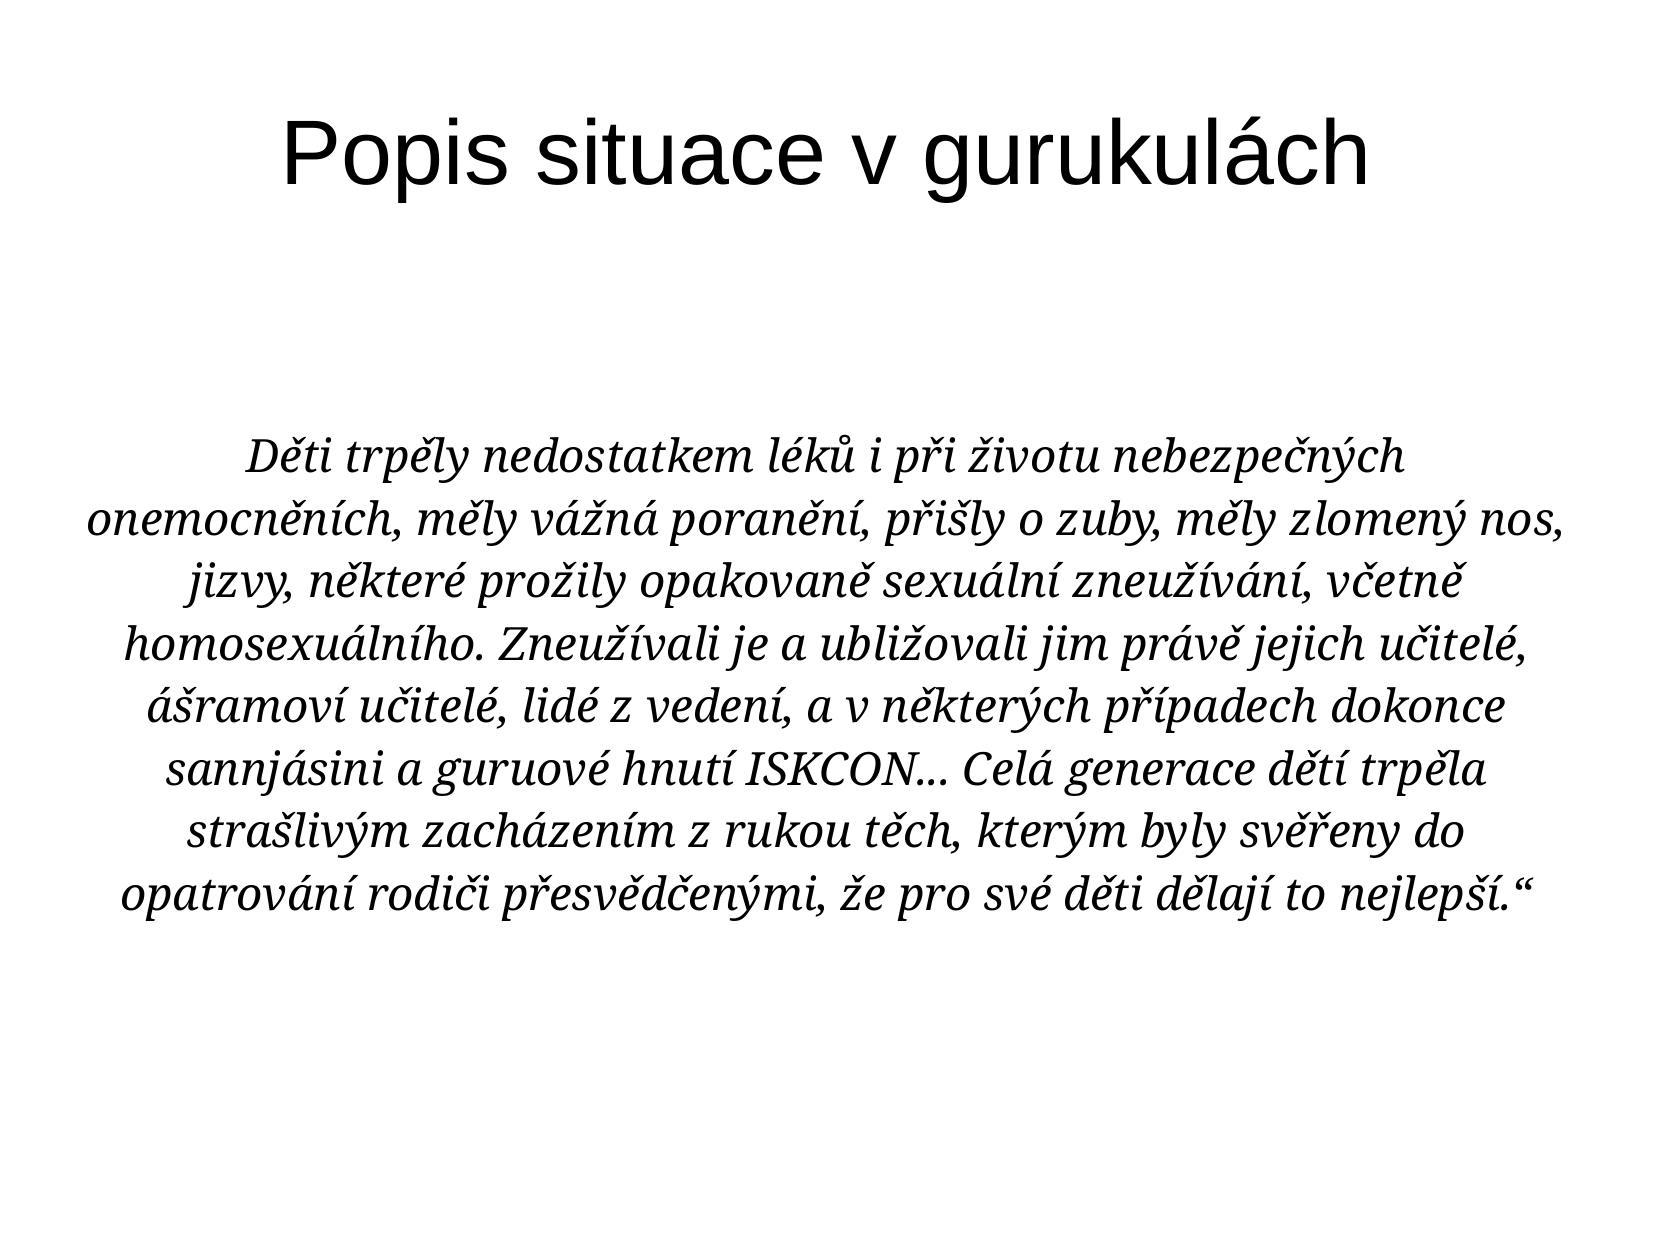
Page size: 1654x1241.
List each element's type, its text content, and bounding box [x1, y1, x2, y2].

subtitle Děti trpěly nedostatkem léků i při životu nebezpečných onemocněních, měly vážná poranění, přišly o zuby, měly zlomený nos, jizvy, některé prožily opakovaně sexuální zneužívání, včetně homosexuálního. Zneužívali je a ubližovali jim právě jejich učitelé, ášramoví učitelé, lidé z vedení, a v některých případech dokonce sannjásini a guruové hnutí ISKCON... Celá generace dětí trpěla strašlivým zacházením z rukou těch, kterým byly svěřeny do opatrování rodiči přesvědčenými, že pro své děti dělají to nejlepší.“ [82, 290, 1571, 1109]
title Popis situace v gurukulách [82, 49, 1571, 257]
